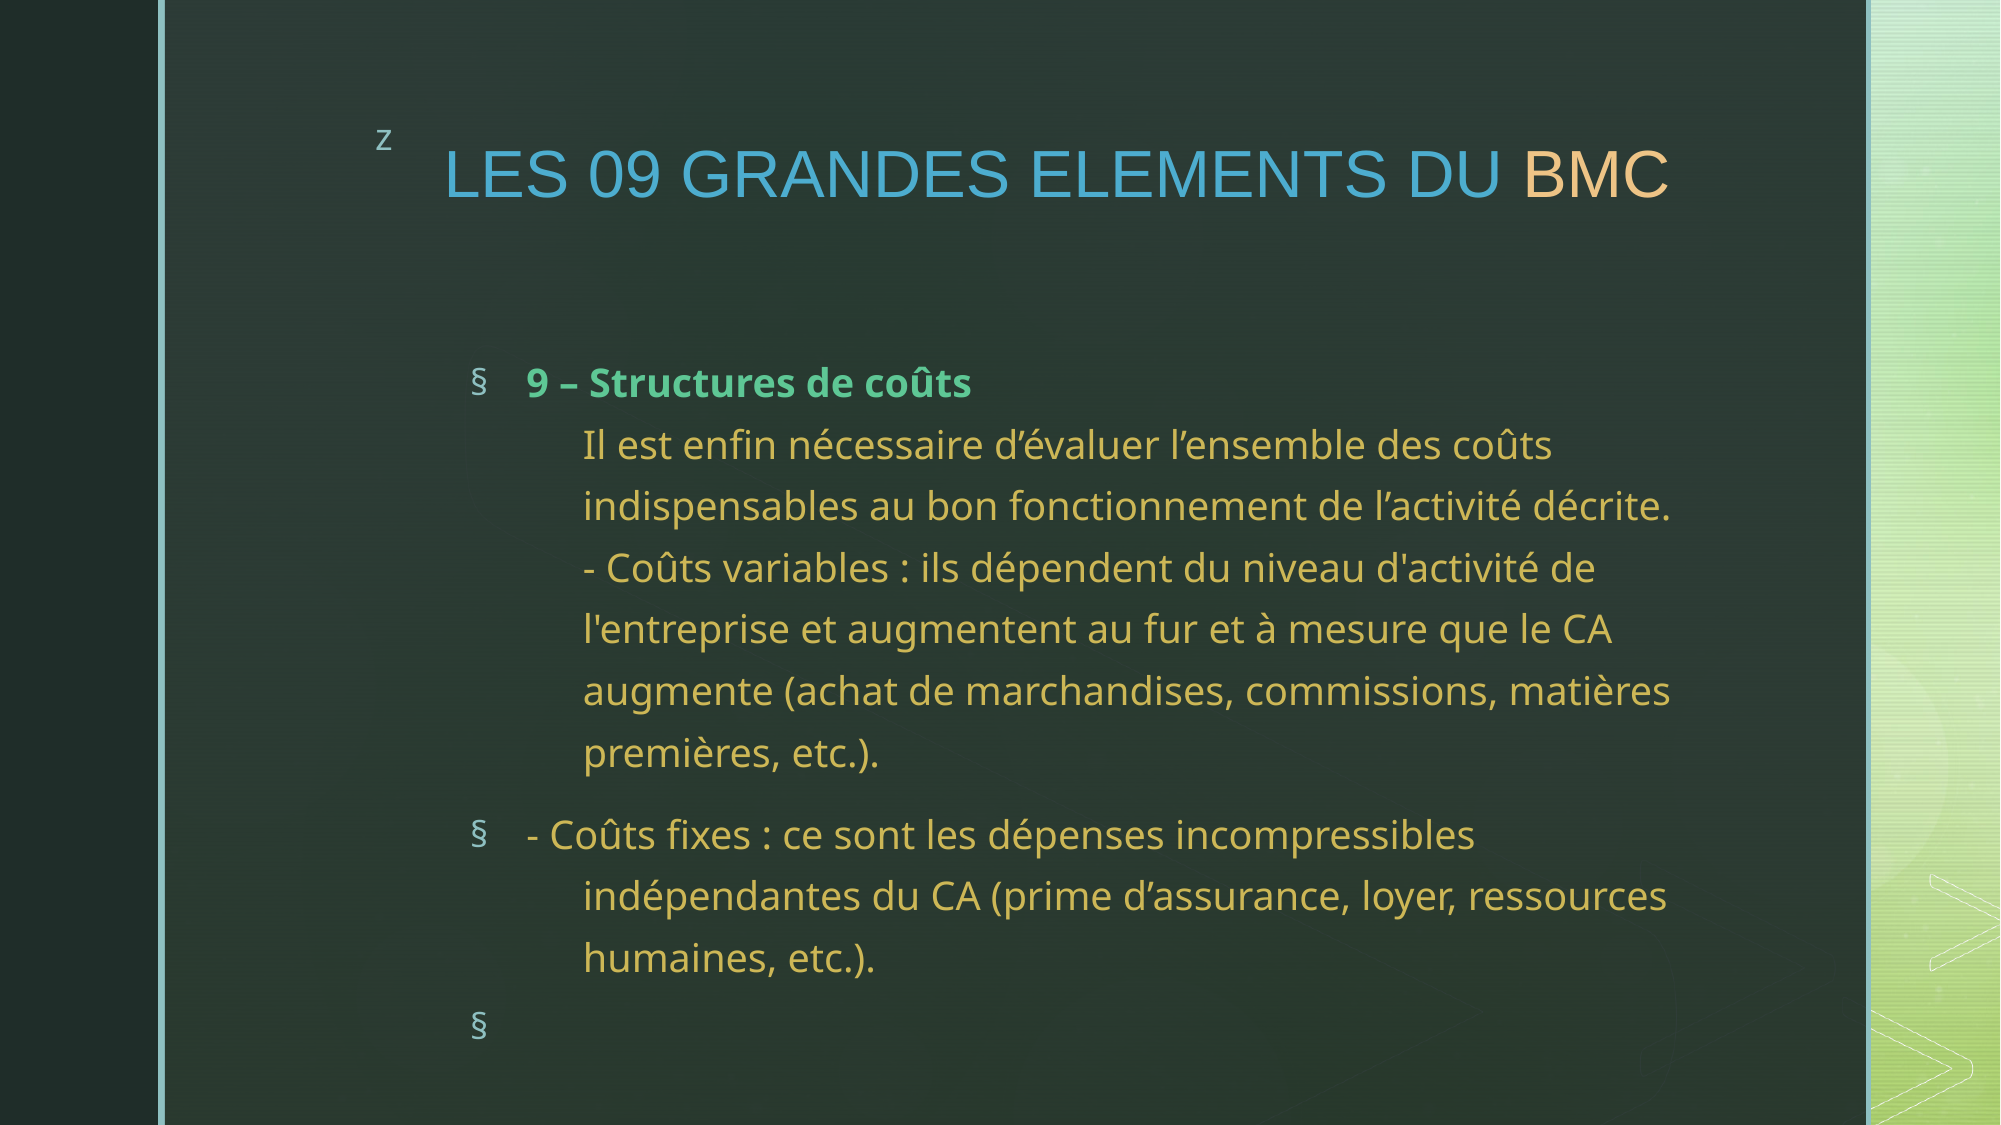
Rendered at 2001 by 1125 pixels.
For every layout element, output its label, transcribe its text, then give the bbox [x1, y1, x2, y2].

list 9 – Structures de coûts Il est enfin nécessaire d’évaluer l’ensemble des coûts indispensables au bon fonctionnement de l’activité décrite. - Coûts variables : ils dépendent du niveau d'activité de l'entreprise et augmentent au fur et à mesure que le CA augmente (achat de marchandises, commissions, matières premières, etc.). - Coûts fixes : ce sont les dépenses incompressibles indépendantes du CA (prime d’assurance, loyer, ressources humaines, etc.). [454, 336, 1734, 993]
title LES 09 GRANDES ELEMENTS DU BMC [428, 132, 1734, 310]
